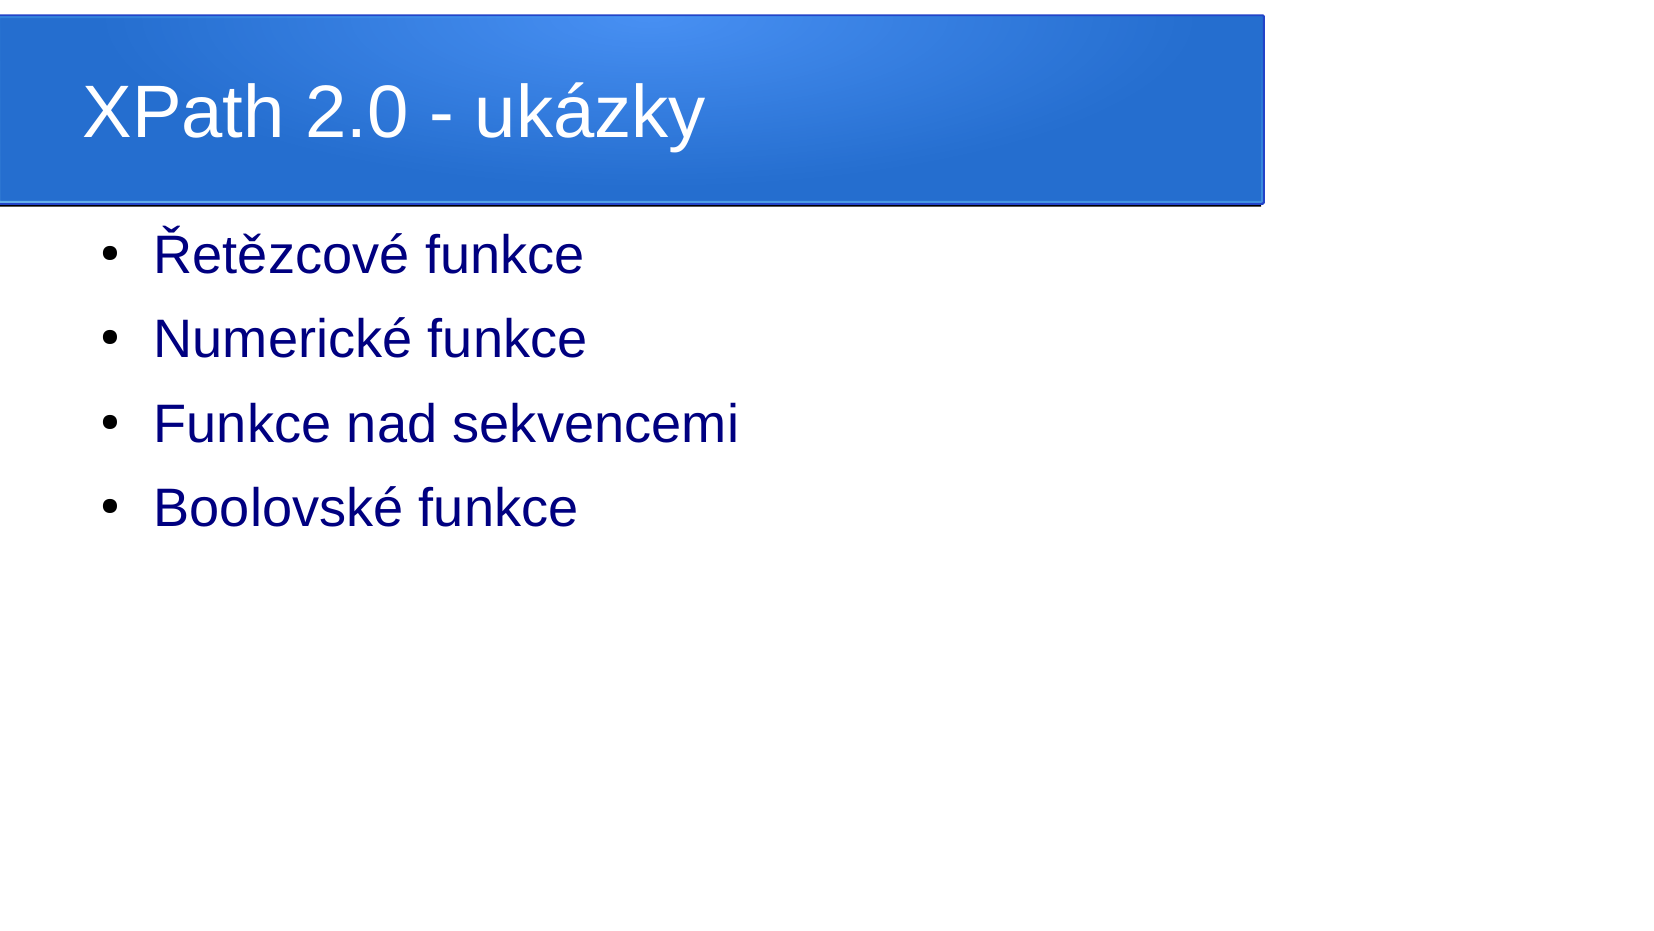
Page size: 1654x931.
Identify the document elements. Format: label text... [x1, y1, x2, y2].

title XPath 2.0 - ukázky [82, 35, 1235, 189]
list Řetězcové funkce Numerické funkce Funkce nad sekvencemi Boolovské funkce [82, 224, 1571, 764]
